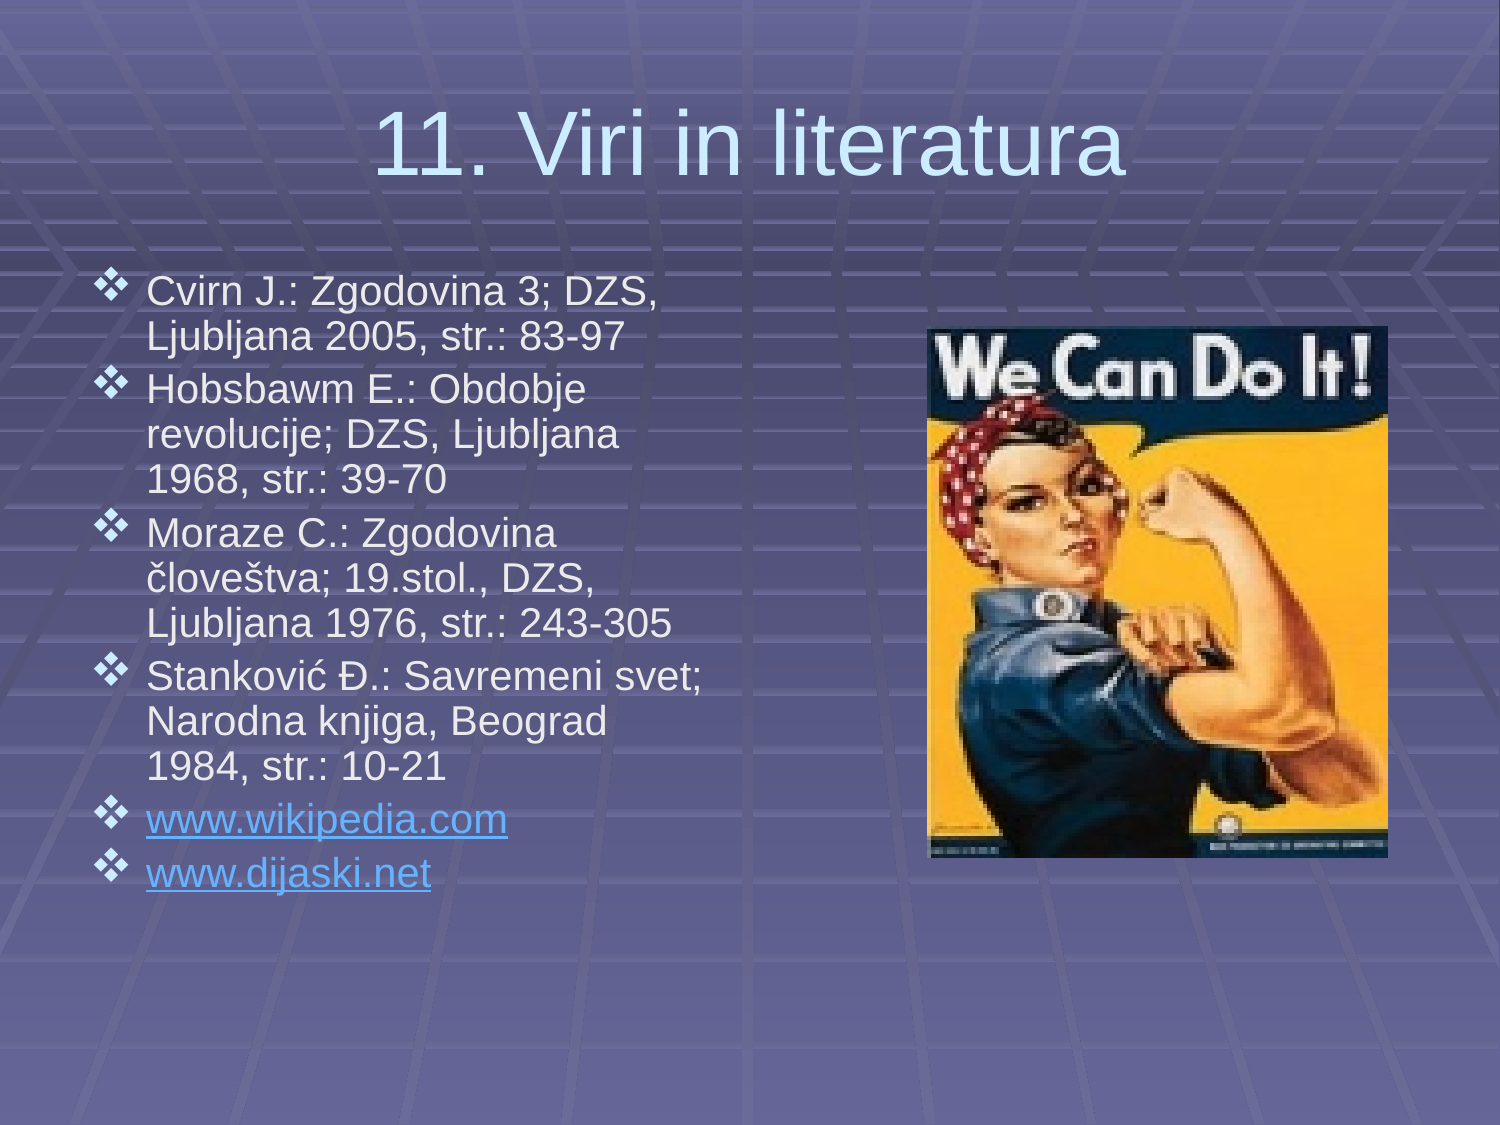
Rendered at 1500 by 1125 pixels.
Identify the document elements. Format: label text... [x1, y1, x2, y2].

title 11. Viri in literatura [74, 44, 1425, 233]
list Cvirn J.: Zgodovina 3; DZS, Ljubljana 2005, str.: 83-97 Hobsbawm E.: Obdobje revolucije; DZS, Ljubljana 1968, str.: 39-70 Moraze C.: Zgodovina človeštva; 19.stol., DZS, Ljubljana 1976, str.: 243-305 Stanković Đ.: Savremeni svet; Narodna knjiga, Beograd 1984, str.: 10-21 www.wikipedia.com www.dijaski.net [74, 262, 737, 1000]
picture [927, 326, 1388, 858]
